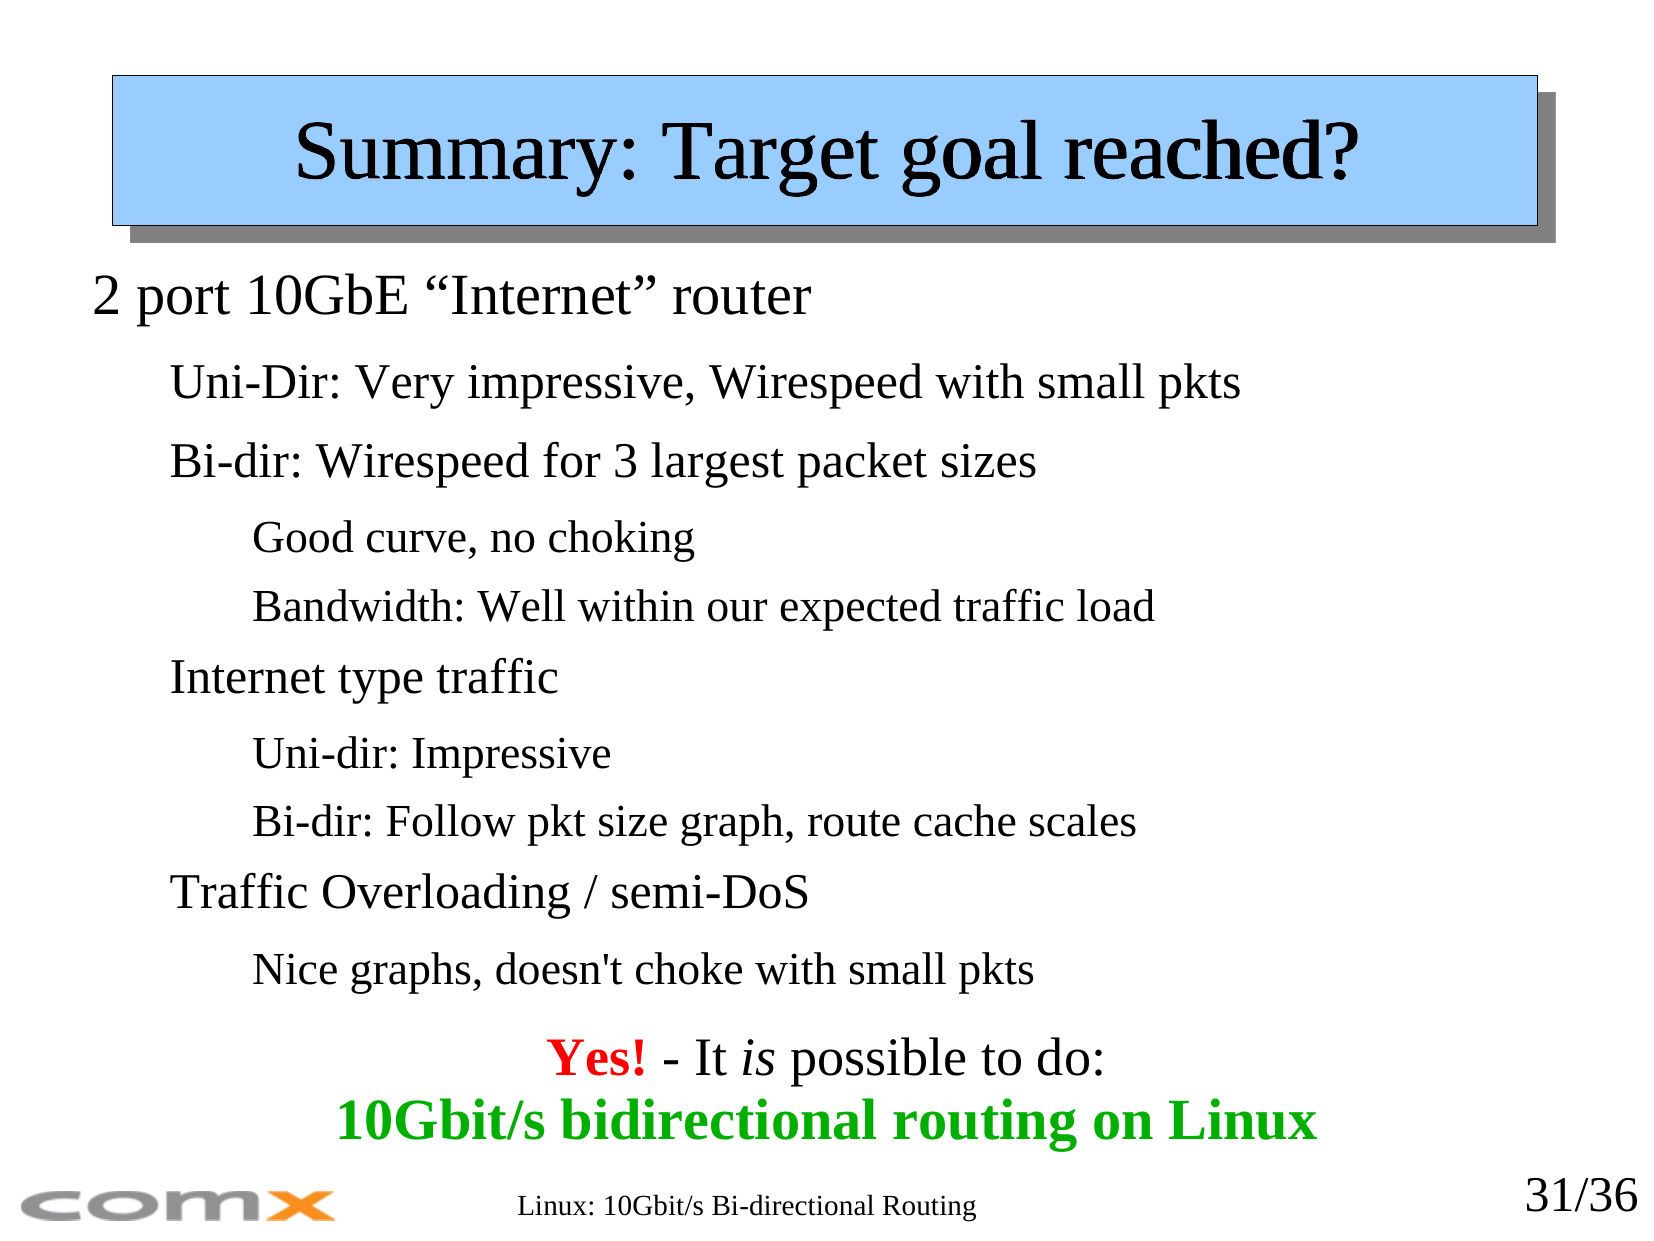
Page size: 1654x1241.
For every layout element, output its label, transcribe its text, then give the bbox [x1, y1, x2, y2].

picture [21, 1191, 335, 1221]
text_box Yes! - It is possible to do: 10Gbit/s bidirectional routing on Linux [170, 1012, 1484, 1175]
title Summary: Target goal reached? [116, 90, 1538, 211]
list 2 port 10GbE “Internet” router Uni-Dir: Very impressive, Wirespeed with small pkts Bi-dir: Wirespeed for 3 largest packet sizes Good curve, no choking Bandwidth: Well within our expected traffic load Internet type traffic Uni-dir: Impressive Bi-dir: Follow pkt size graph, route cache scales Traffic Overloading / semi-DoS Nice graphs, doesn't choke with small pkts [75, 262, 1576, 1022]
